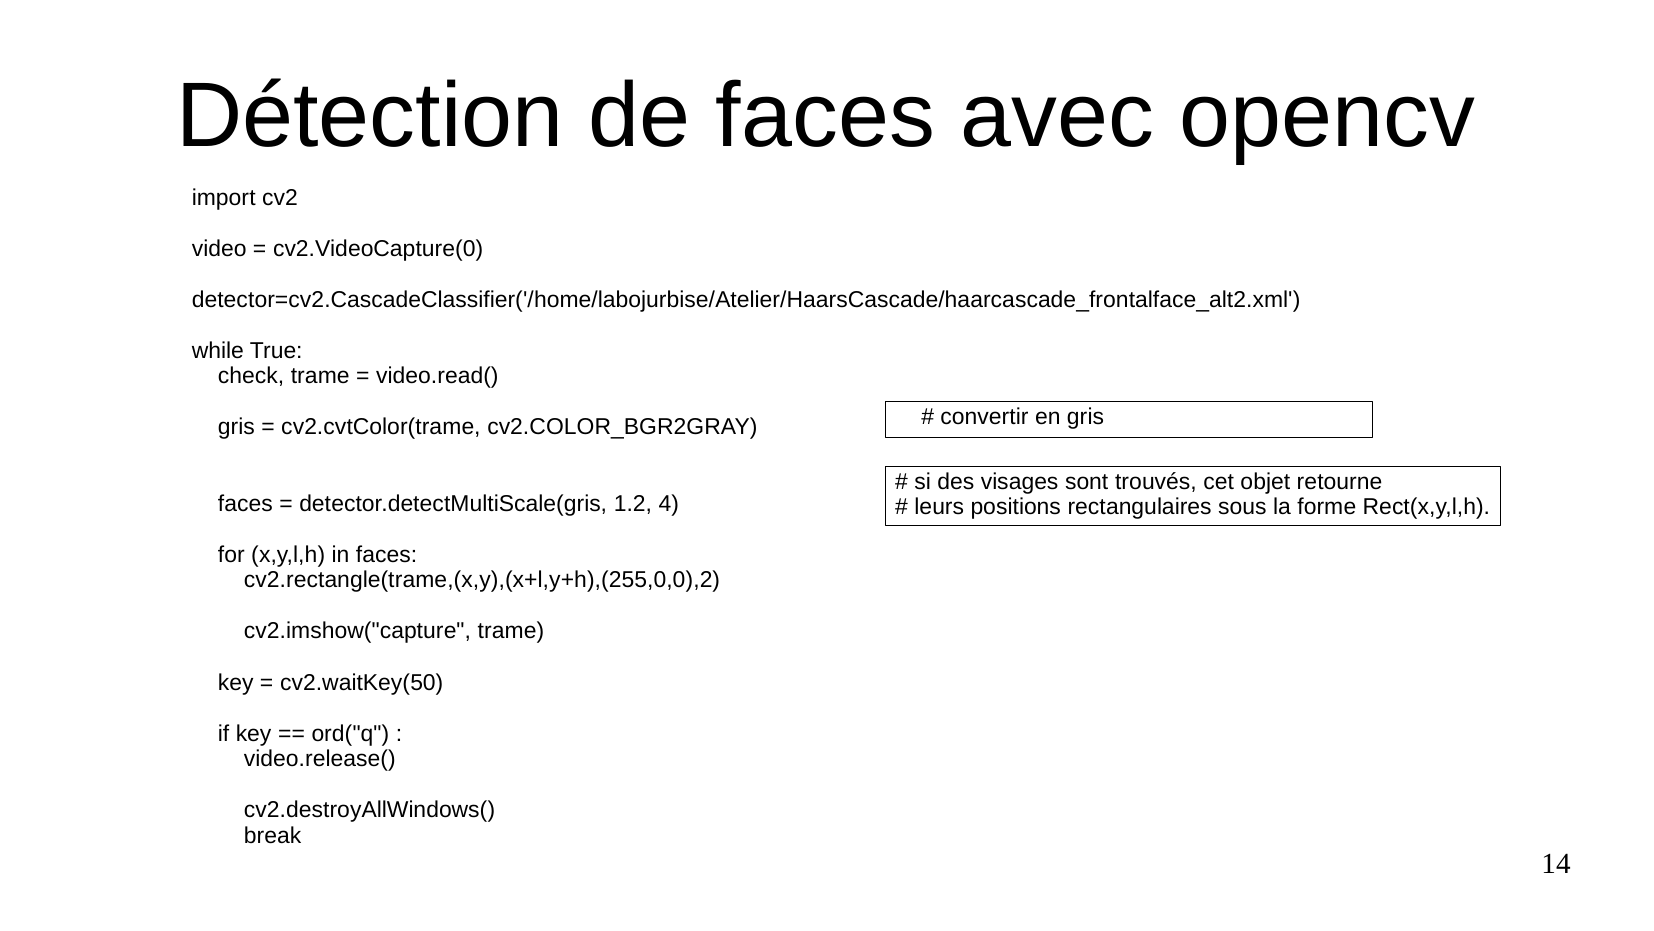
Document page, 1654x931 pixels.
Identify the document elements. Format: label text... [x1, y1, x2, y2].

text_box # si des visages sont trouvés, cet objet retourne # leurs positions rectangulaires sous la forme Rect(x,y,l,h). [885, 466, 1501, 526]
title Détection de faces avec opencv [82, 37, 1571, 193]
text_box import cv2 video = cv2.VideoCapture(0) detector=cv2.CascadeClassifier('/home/labojurbise/Atelier/HaarsCascade/haarcascade_frontalface_alt2.xml') while True: check, trame = video.read() gris = cv2.cvtColor(trame, cv2.COLOR_BGR2GRAY) faces = detector.detectMultiScale(gris, 1.2, 4) for (x,y,l,h) in faces: cv2.rectangle(trame,(x,y),(x+l,y+h),(255,0,0),2) cv2.imshow("capture", trame) key = cv2.waitKey(50) if key == ord("q") : video.release() cv2.destroyAllWindows() break [177, 177, 1388, 875]
text_box # convertir en gris [885, 401, 1373, 438]
